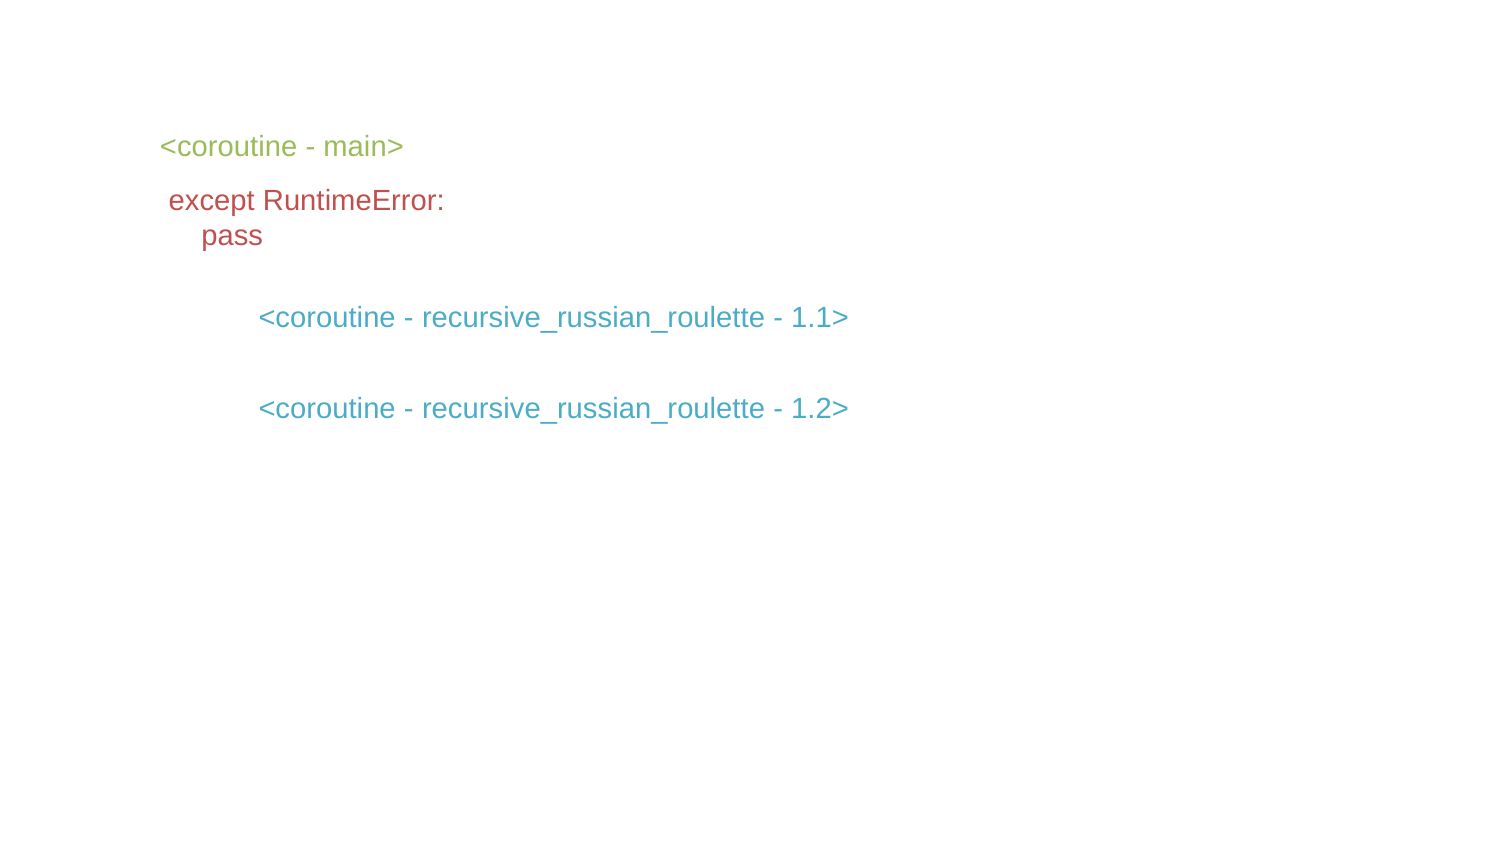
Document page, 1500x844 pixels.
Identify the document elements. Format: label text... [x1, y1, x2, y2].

text_box <coroutine - main> [145, 112, 651, 174]
text_box <coroutine - recursive_russian_roulette - 1.1> [243, 283, 908, 344]
text_box <coroutine - recursive_russian_roulette - 1.2> [243, 374, 908, 435]
text_box except RuntimeError: pass [153, 166, 508, 241]
